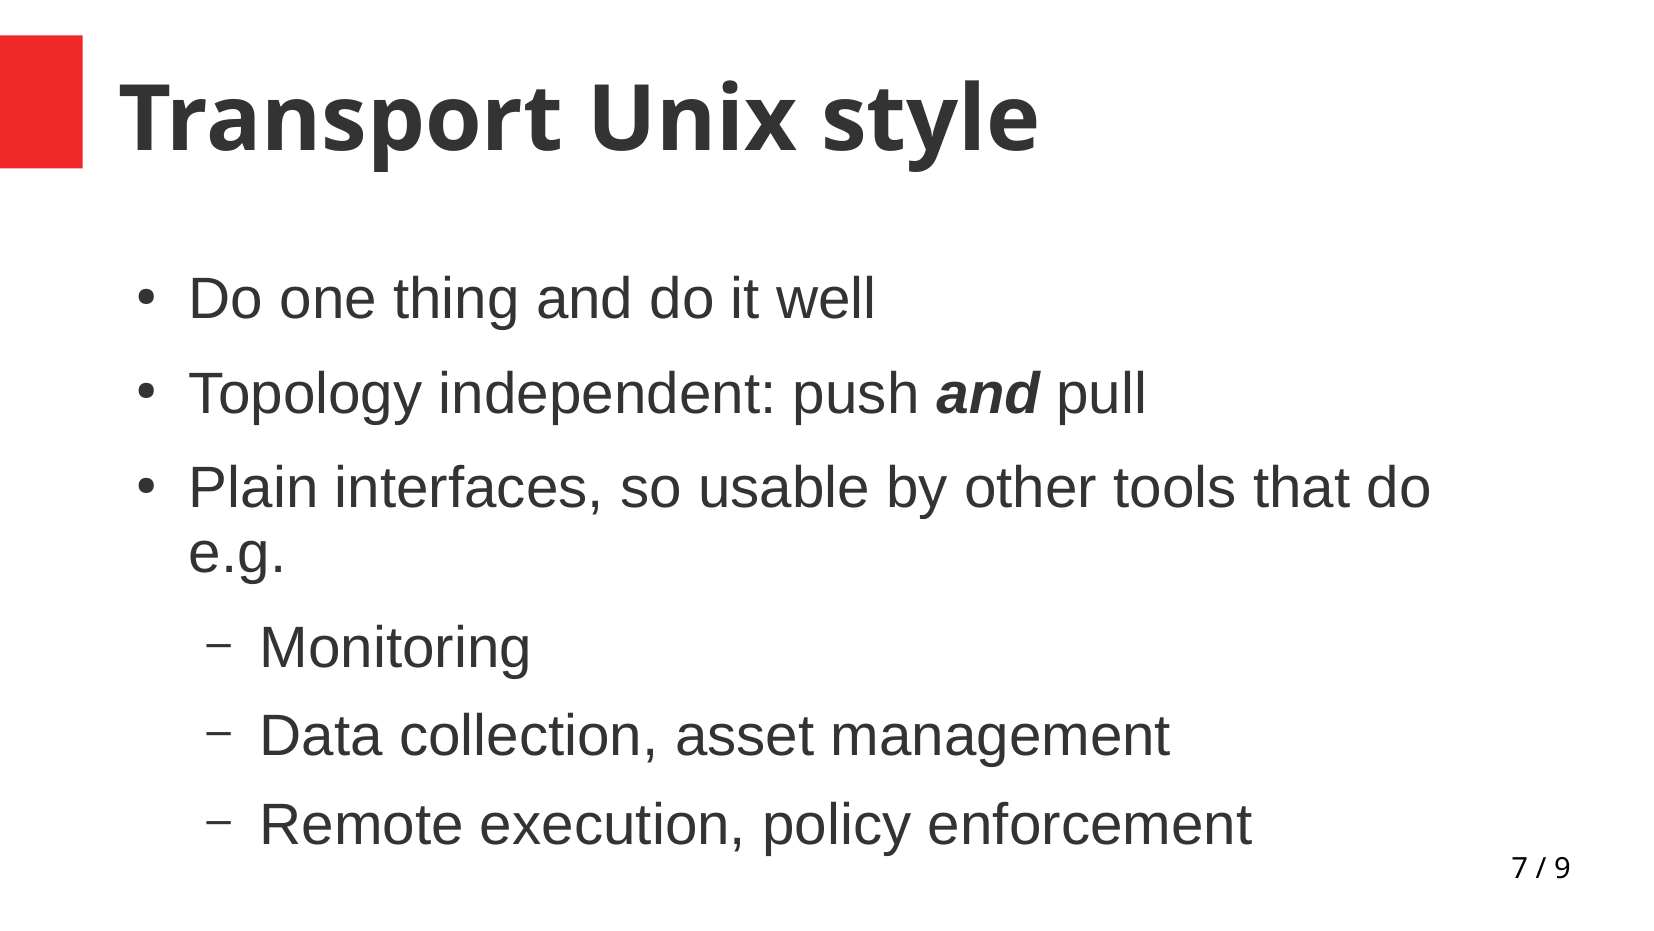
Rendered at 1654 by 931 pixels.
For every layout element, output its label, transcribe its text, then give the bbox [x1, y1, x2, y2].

title Transport Unix style [118, 37, 1571, 193]
list Do one thing and do it well Topology independent: push and pull Plain interfaces, so usable by other tools that do e.g. Monitoring Data collection, asset management Remote execution, policy enforcement [118, 265, 1536, 806]
